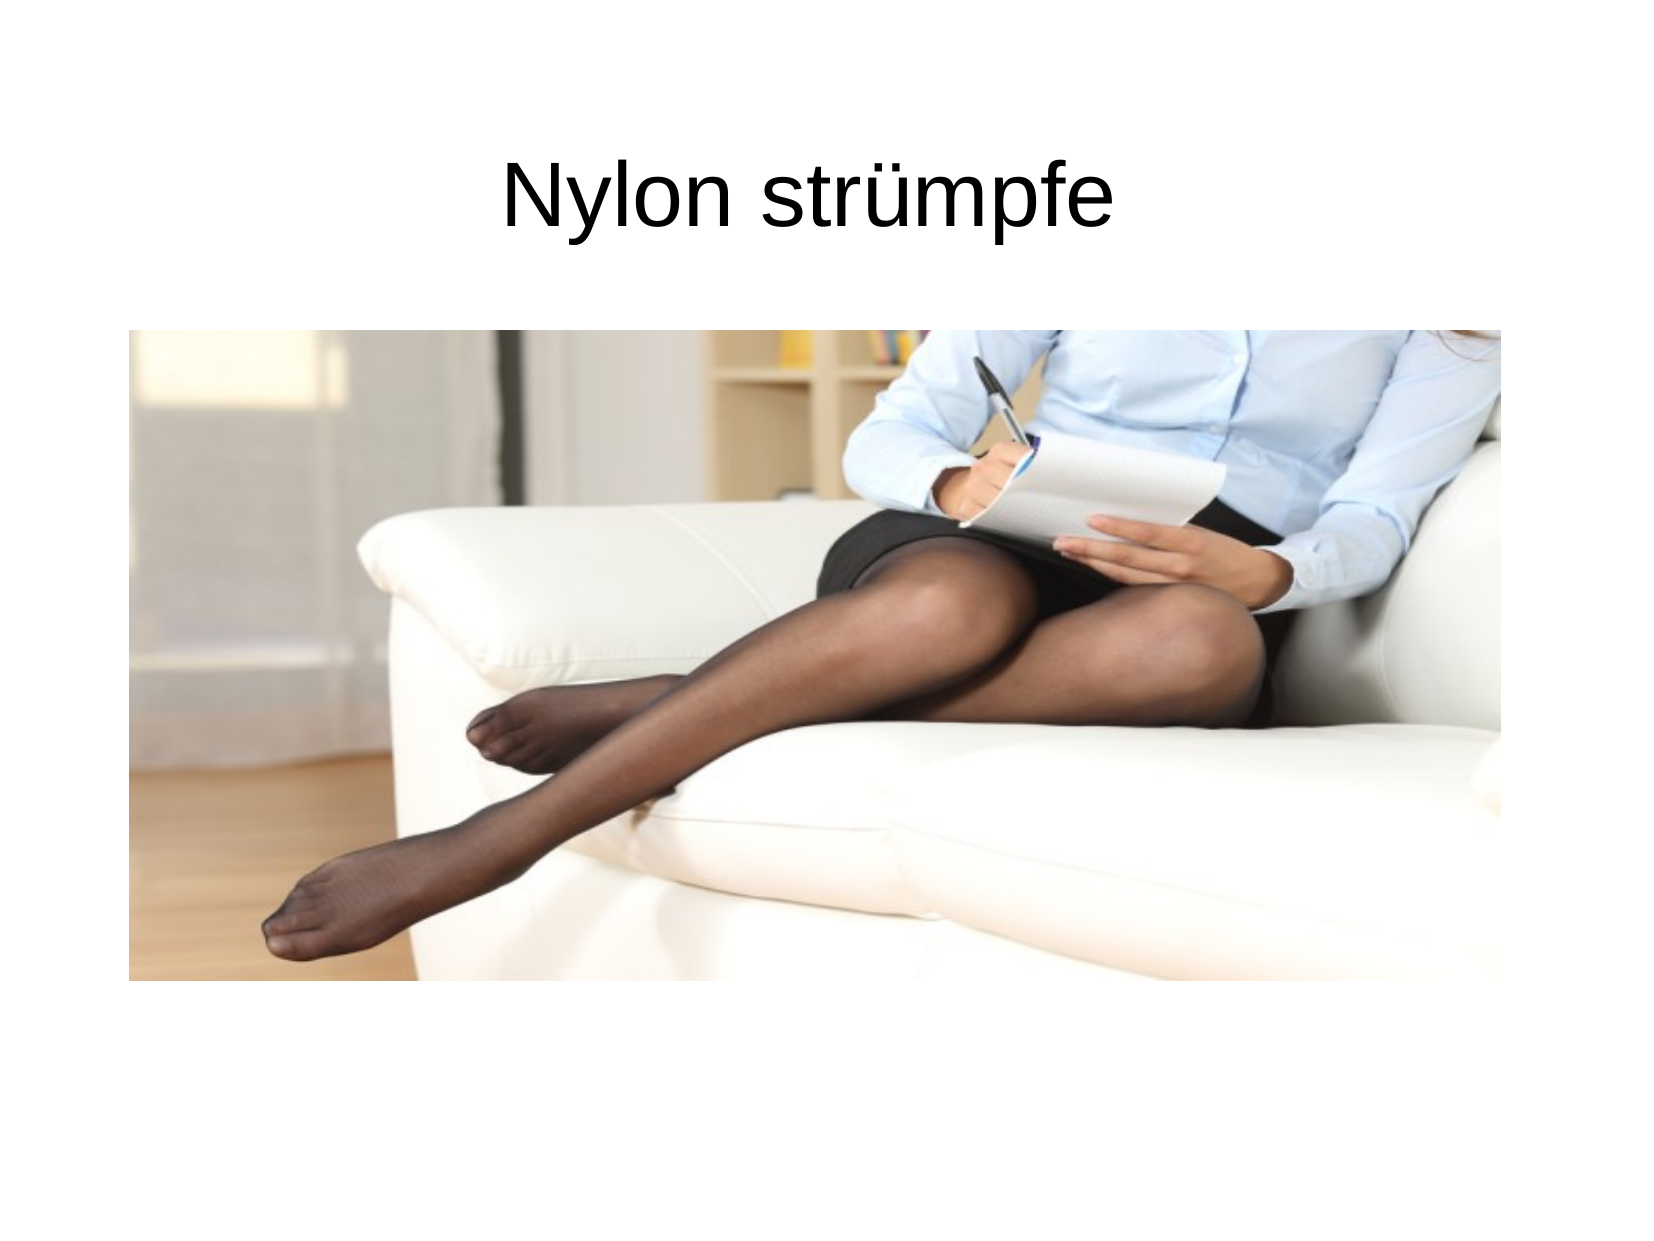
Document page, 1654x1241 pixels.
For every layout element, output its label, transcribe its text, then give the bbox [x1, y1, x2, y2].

picture [129, 330, 1501, 981]
title Nylon strümpfe [82, 90, 1536, 298]
